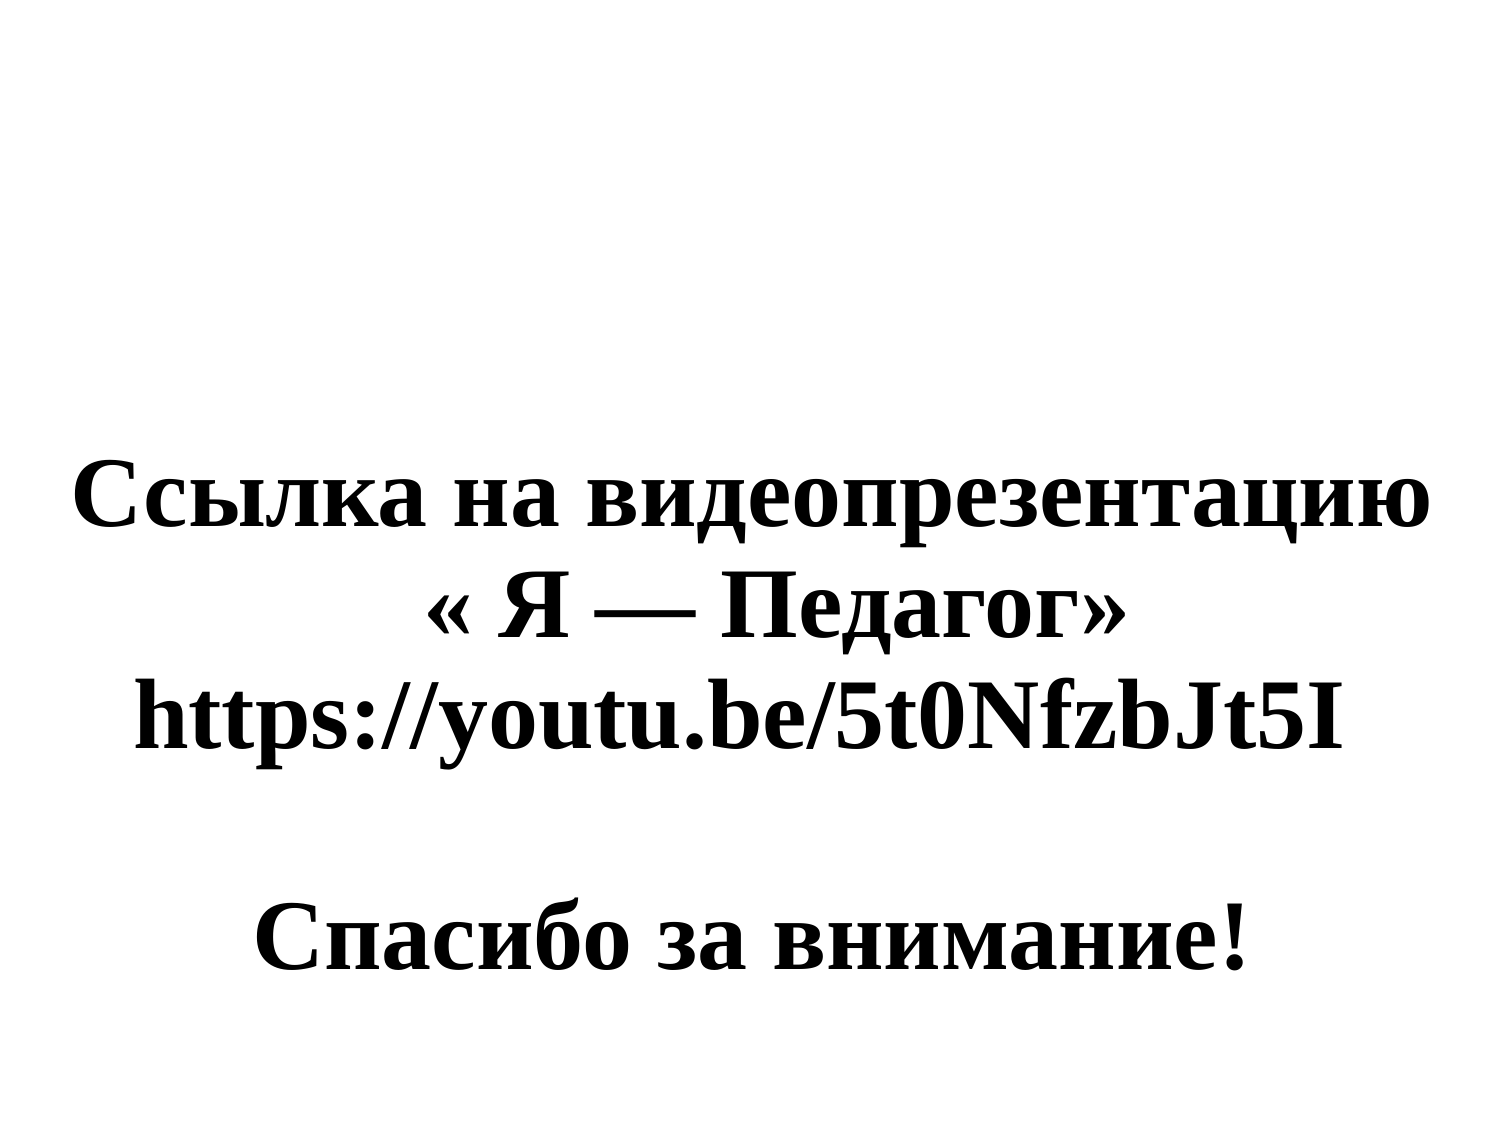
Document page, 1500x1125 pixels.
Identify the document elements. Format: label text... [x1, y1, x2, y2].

text_box Ссылка на видеопрезентацию « Я — Педагог» https://youtu.be/5t0NfzbJt5I Спасибо за внимание! [2, 430, 1500, 1110]
